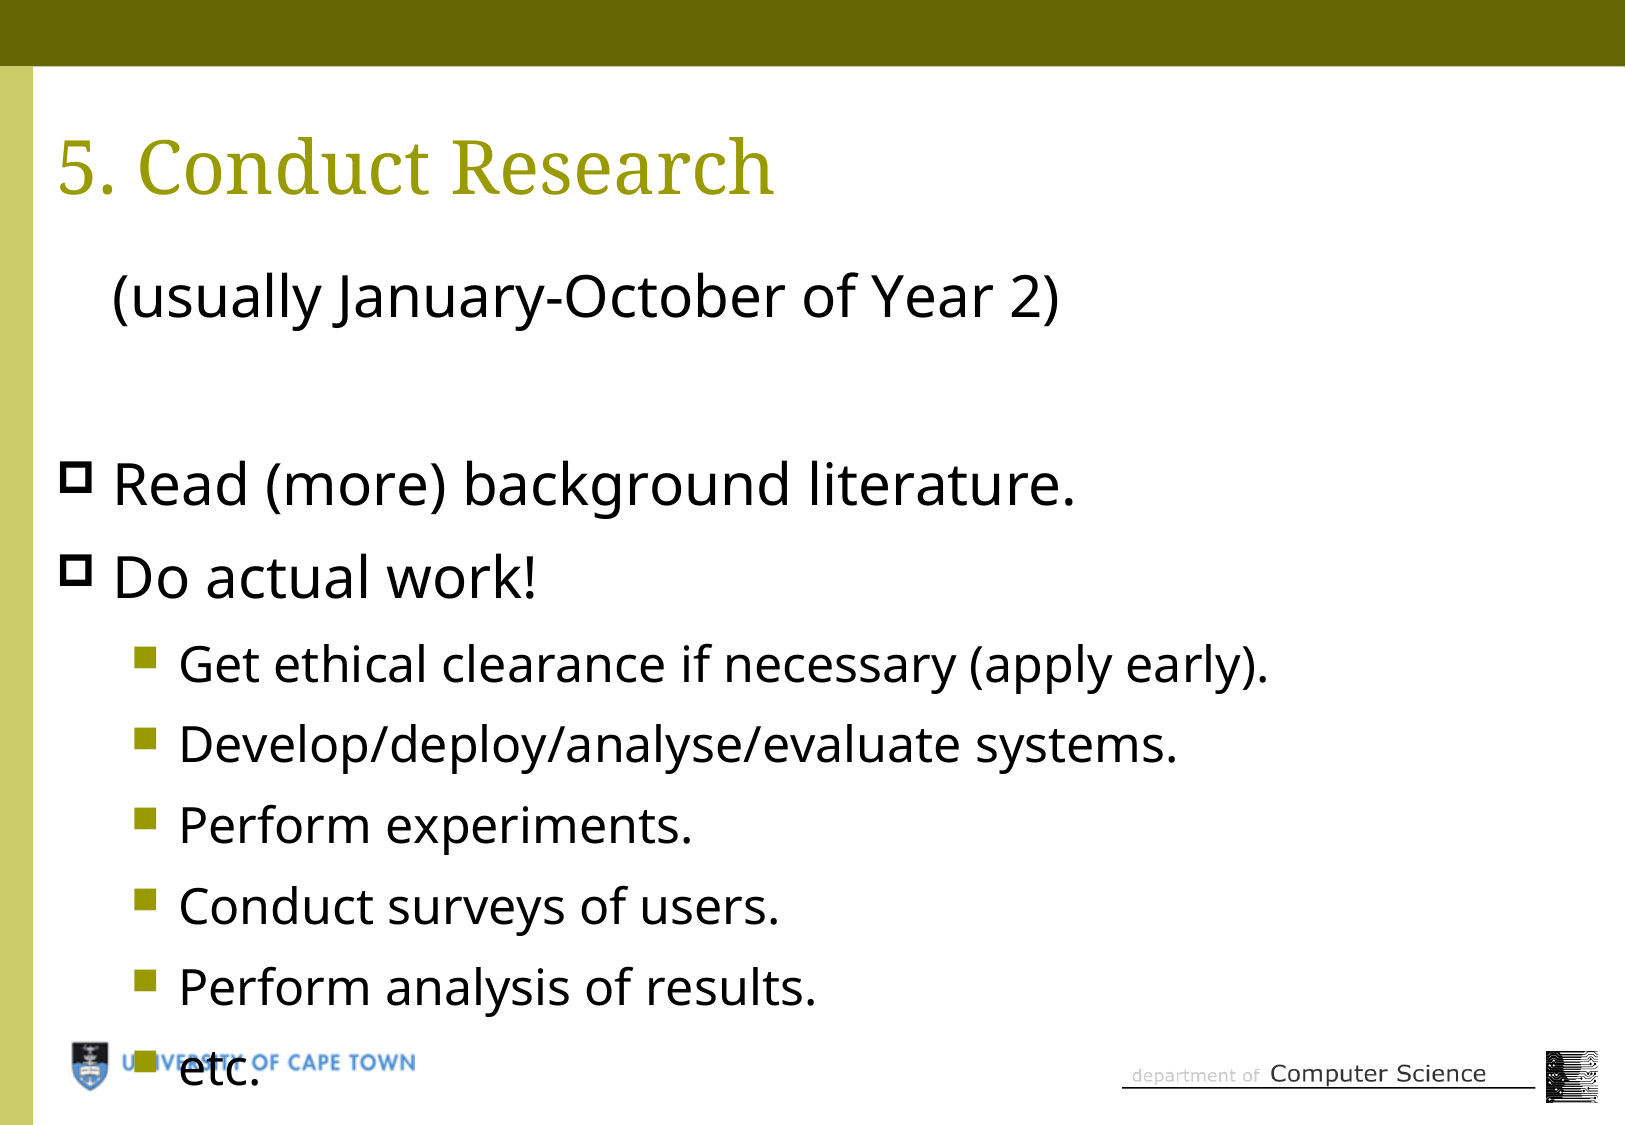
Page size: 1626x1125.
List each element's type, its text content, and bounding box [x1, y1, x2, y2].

title 5. Conduct Research [56, 109, 1543, 222]
picture [1122, 1044, 1536, 1092]
list (usually January-October of Year 2) Read (more) background literature. Do actual work! Get ethical clearance if necessary (apply early). Develop/deploy/analyse/evaluate systems. Perform experiments. Conduct surveys of users. Perform analysis of results. etc. [56, 255, 1544, 1020]
picture [61, 1024, 415, 1103]
picture [1546, 1051, 1598, 1103]
